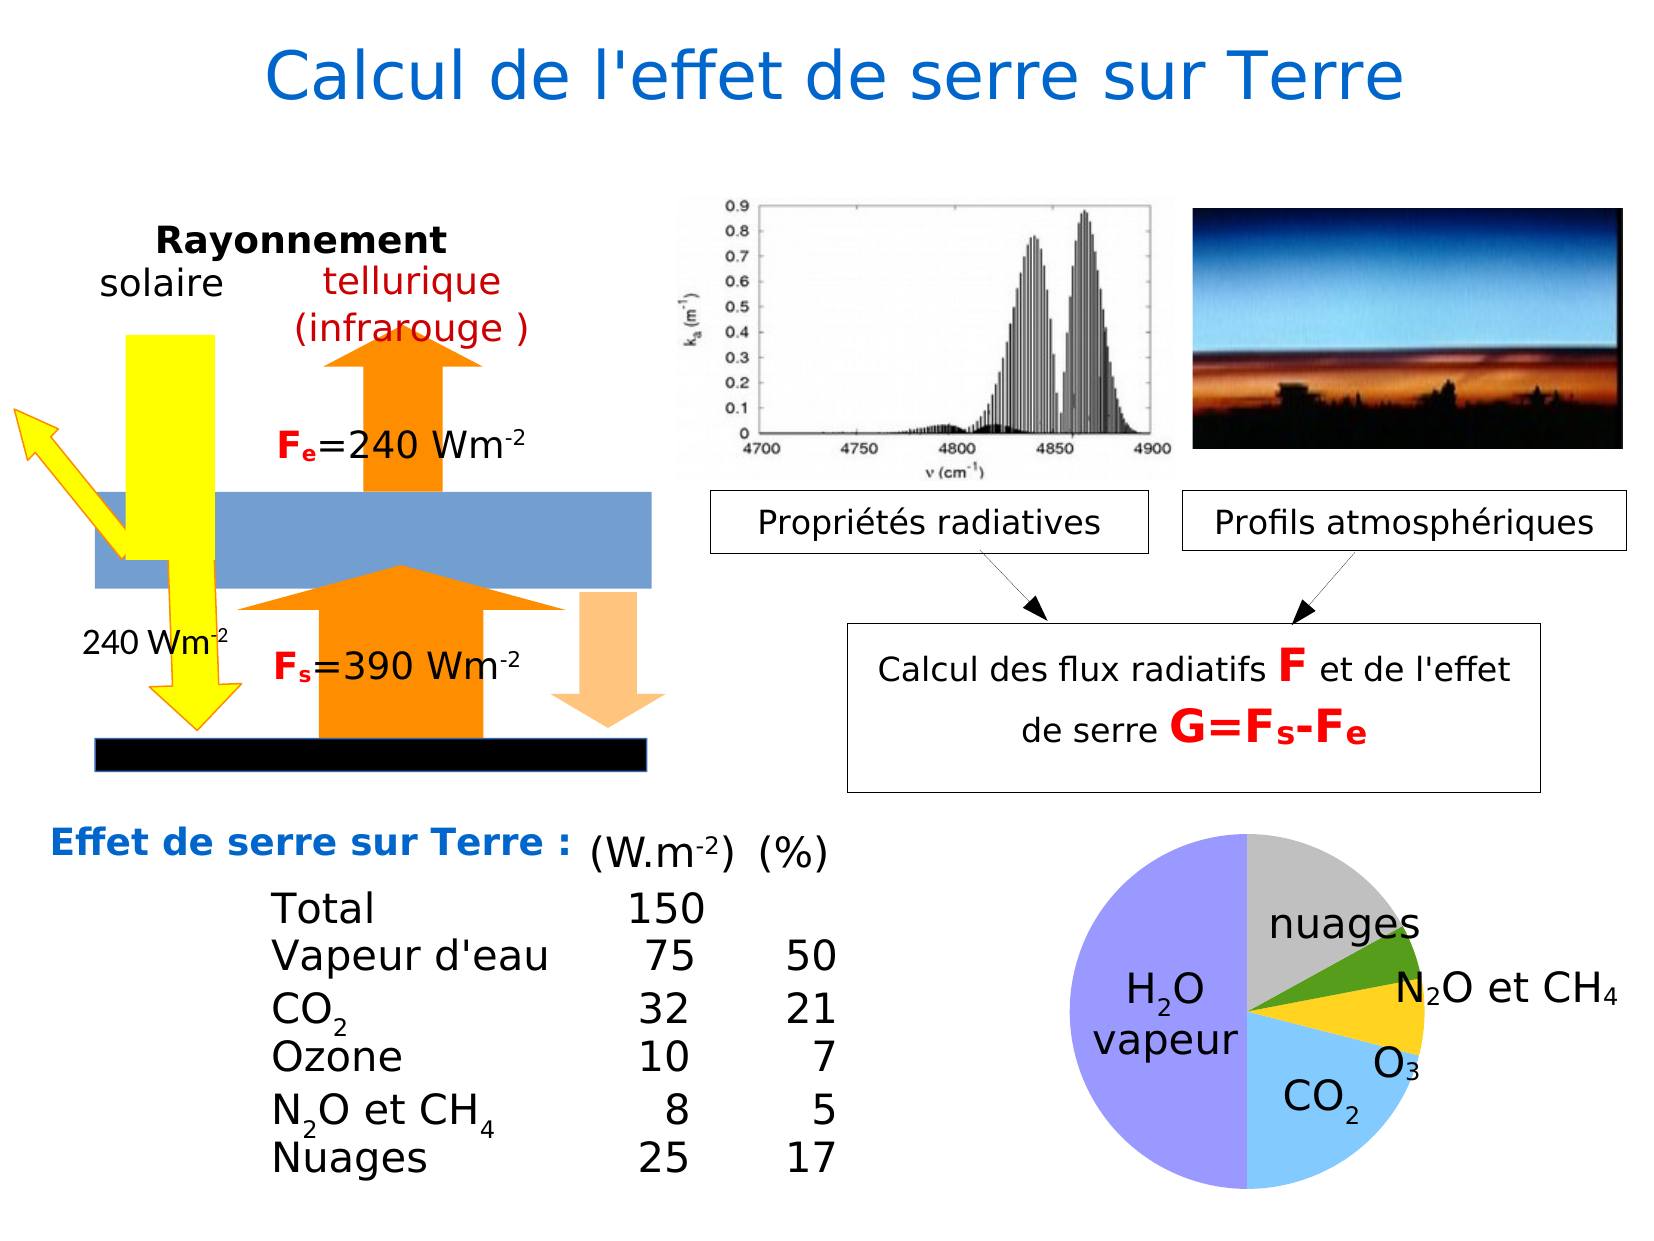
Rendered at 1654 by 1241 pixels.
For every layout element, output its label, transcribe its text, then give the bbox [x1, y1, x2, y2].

text_box [323, 332, 483, 406]
picture [1192, 208, 1623, 449]
list (W.m-2) (%) Total 150 Vapeur d'eau 75 50 CO2 32 21 Ozone 10 7 N2O et CH4 8 5 Nuages 25 17 [181, 828, 950, 1241]
text_box [95, 711, 647, 772]
text_box Fe=240 Wm-2 [261, 406, 585, 489]
text_box Fs=390 Wm-2 [258, 628, 544, 711]
text_box N2O et CH4 [1379, 917, 1654, 1044]
text_box O3 [1357, 992, 1497, 1119]
text_box solaire [124, 278, 134, 294]
text_box [415, 332, 425, 339]
text_box [14, 334, 652, 628]
text_box [378, 333, 387, 339]
picture [677, 197, 1174, 481]
text_box Effet de serre sur Terre : [34, 817, 760, 1132]
text_box Rayonnement [131, 208, 484, 291]
text_box [550, 592, 666, 728]
text_box Propriétés radiatives [710, 490, 1149, 554]
text_box 240 Wm-2 [67, 610, 341, 693]
chart [919, 820, 1576, 1203]
text_box H2O vapeur [1076, 951, 1255, 1073]
text_box solaire [73, 251, 263, 333]
chart [1255, 956, 1379, 1073]
text_box [156, 693, 233, 731]
text_box CO2 [1194, 1073, 1388, 1149]
text_box nuages [1201, 853, 1488, 956]
text_box Profils atmosphériques [1182, 490, 1627, 551]
text_box tellurique (infrarouge ) [268, 250, 556, 332]
text_box Calcul de l'effet de serre sur Terre [47, 29, 1600, 159]
text_box Calcul des flux radiatifs F et de l'effet de serre G=Fs-Fe [847, 623, 1541, 793]
